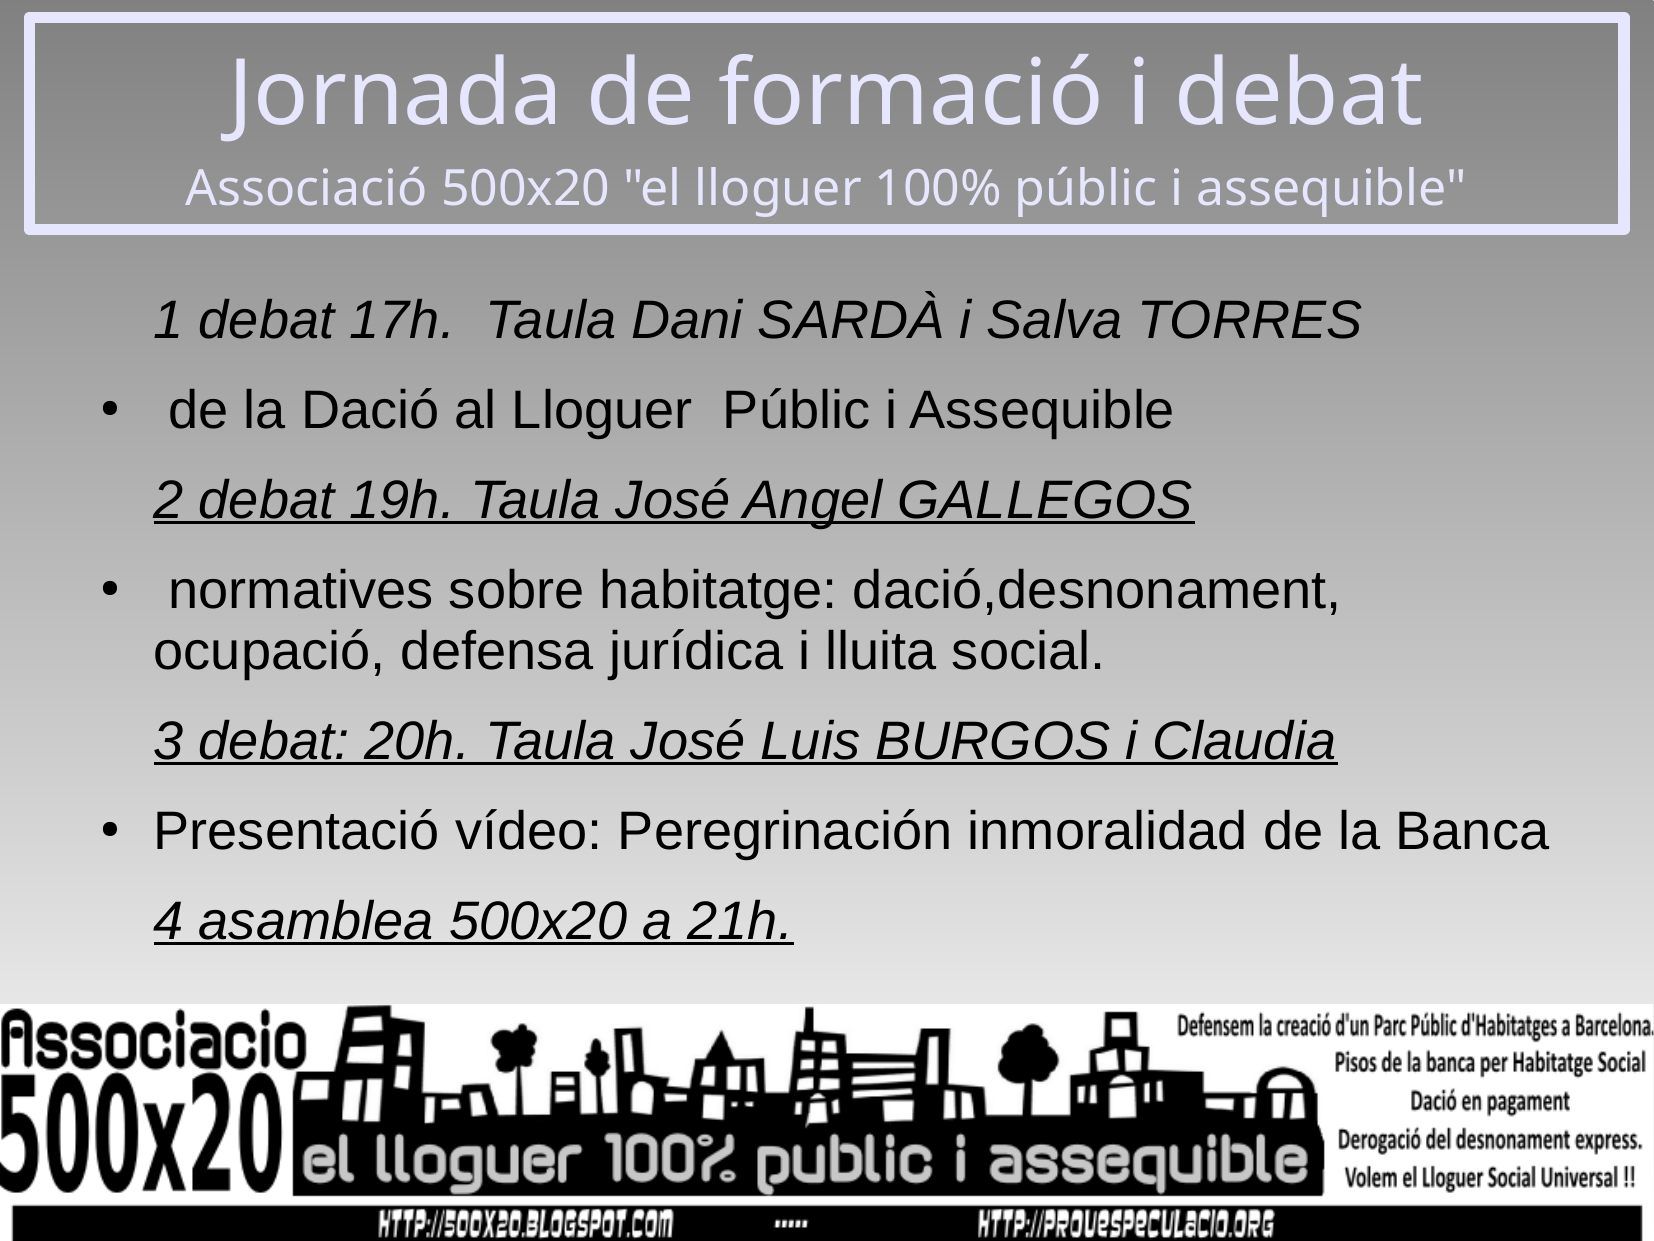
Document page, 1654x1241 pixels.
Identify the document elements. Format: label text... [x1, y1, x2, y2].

list 1 debat 17h. Taula Dani SARDÀ i Salva TORRES de la Dació al Lloguer Públic i Assequible 2 debat 19h. Taula José Angel GALLEGOS normatives sobre habitatge: dació,desnonament, ocupació, defensa jurídica i lluita social. 3 debat: 20h. Taula José Luis BURGOS i Claudia Presentació vídeo: Peregrinación inmoralidad de la Banca 4 asamblea 500x20 a 21h. [82, 289, 1571, 951]
picture [0, 1004, 1654, 1241]
title Jornada de formació i debat Associació 500x20 "el lloguer 100% públic i assequible" [29, 17, 1625, 230]
